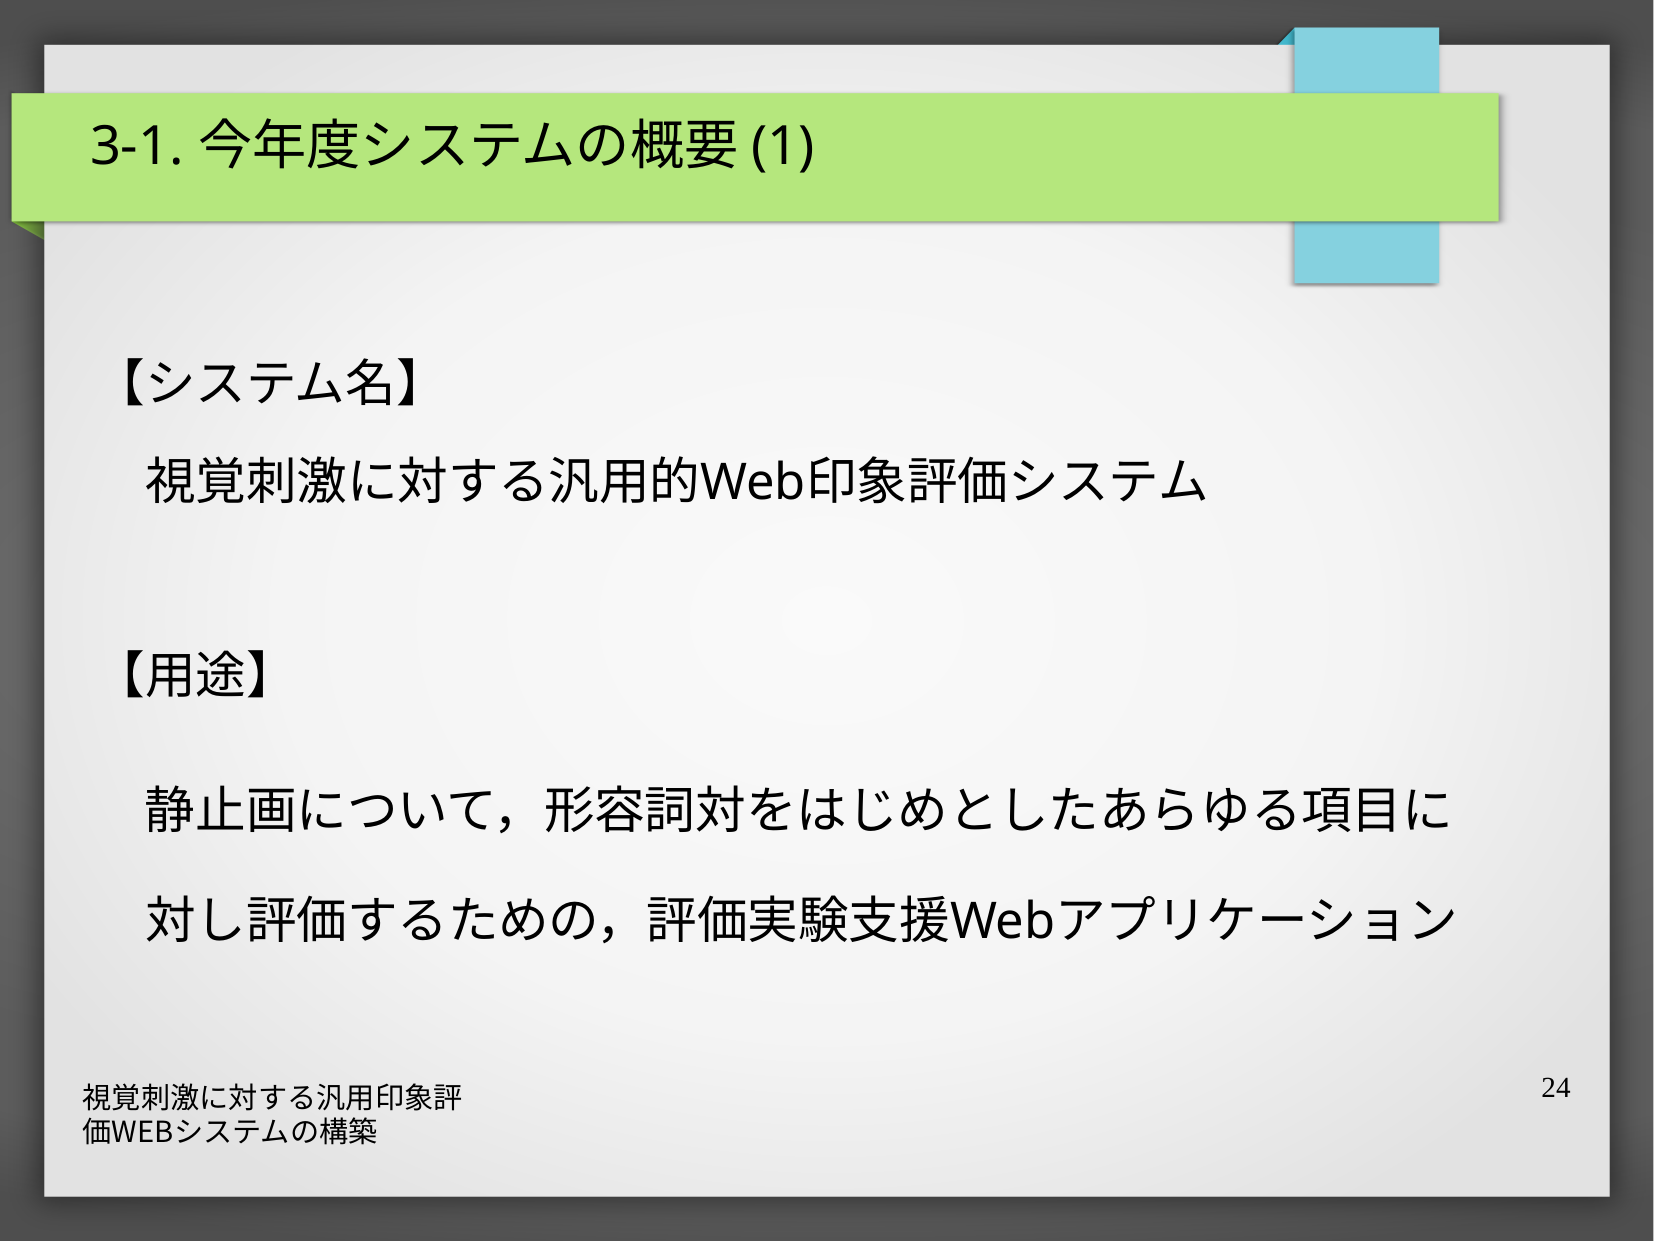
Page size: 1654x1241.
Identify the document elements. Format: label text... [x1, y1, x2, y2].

list 【システム名】 視覚刺激に対する汎用的Web印象評価システム 【用途】 静止画について，形容詞対をはじめとしたあらゆる項目に 対し評価するための，評価実験支援Webアプリケーション [94, 342, 1555, 965]
title 3-1. 今年度システムの概要 (1) [70, 83, 1371, 213]
picture [0, 0, 1654, 1241]
